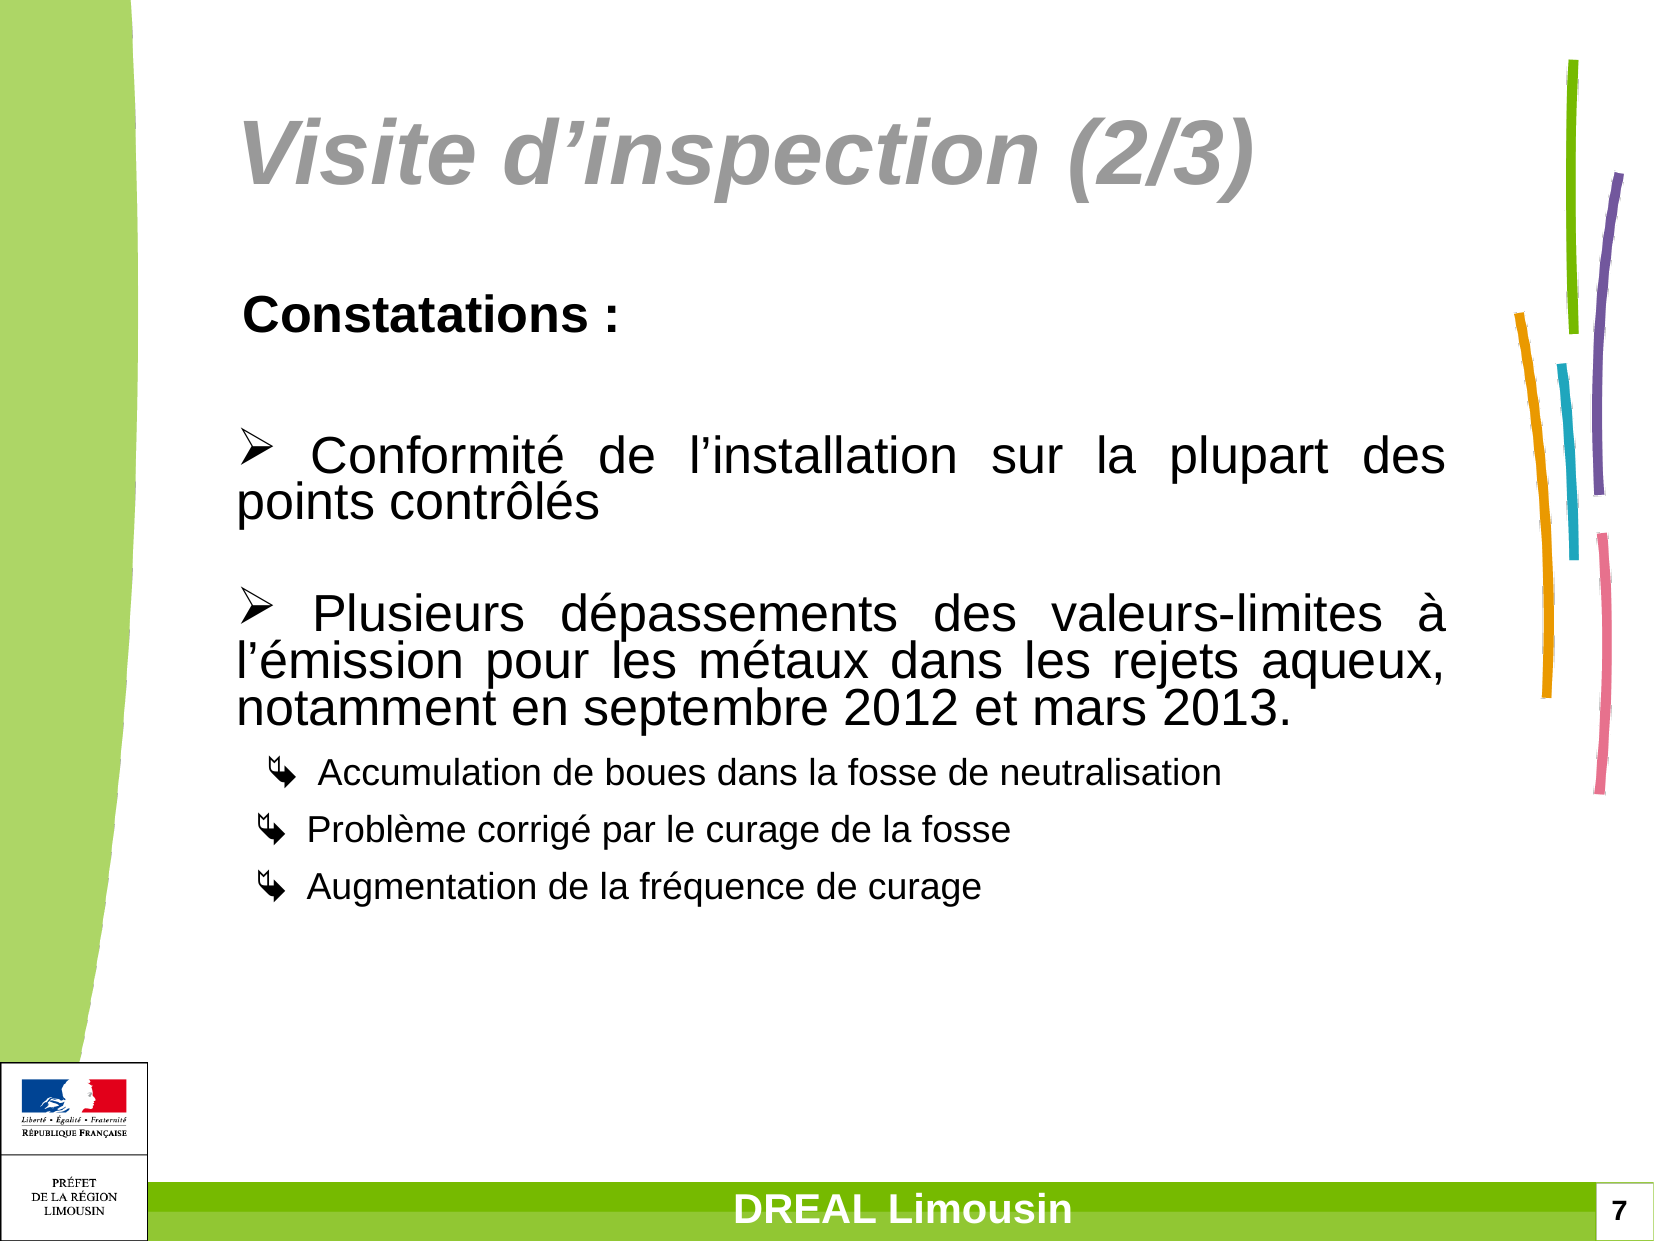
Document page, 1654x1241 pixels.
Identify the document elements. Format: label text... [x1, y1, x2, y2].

title Visite d’inspection (2/3) [236, 59, 1477, 260]
list Constatations : Conformité de l’installation sur la plupart des points contrôlés Plusieurs dépassements des valeurs-limites à l’émission pour les métaux dans les rejets aqueux, notamment en septembre 2012 et mars 2013.  Accumulation de boues dans la fosse de neutralisation  Problème corrigé par le curage de la fosse  Augmentation de la fréquence de curage [236, 295, 1447, 1241]
picture [0, 0, 1654, 1241]
